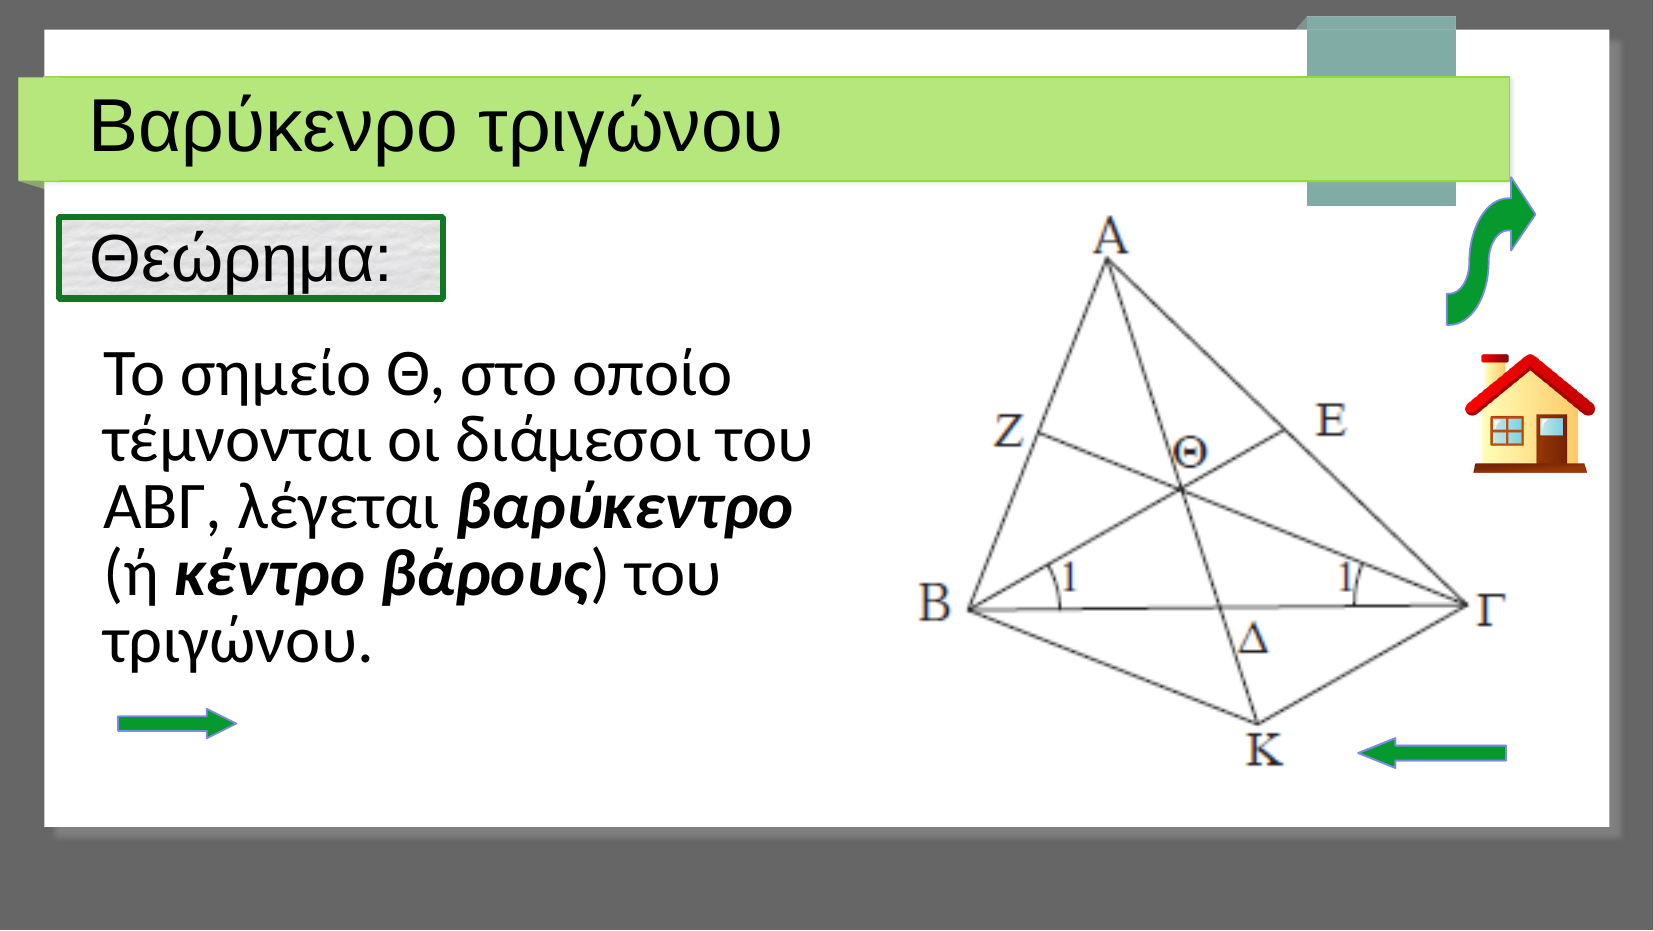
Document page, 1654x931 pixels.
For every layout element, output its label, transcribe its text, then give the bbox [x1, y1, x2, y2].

text_box Το σημείο Θ, στο οποίο τέμνονται οι διάμεσοι του ΑΒΓ, λέγεται βαρύκεντρο (ή κέντρο βάρους) του τριγώνου. [88, 337, 906, 709]
title Βαρύκενρο τριγώνου [88, 73, 1506, 178]
picture [856, 206, 1595, 777]
text_box [118, 708, 237, 739]
text_box [1446, 177, 1536, 325]
text_box [1358, 738, 1507, 768]
subtitle Θεώρημα: [59, 217, 443, 299]
